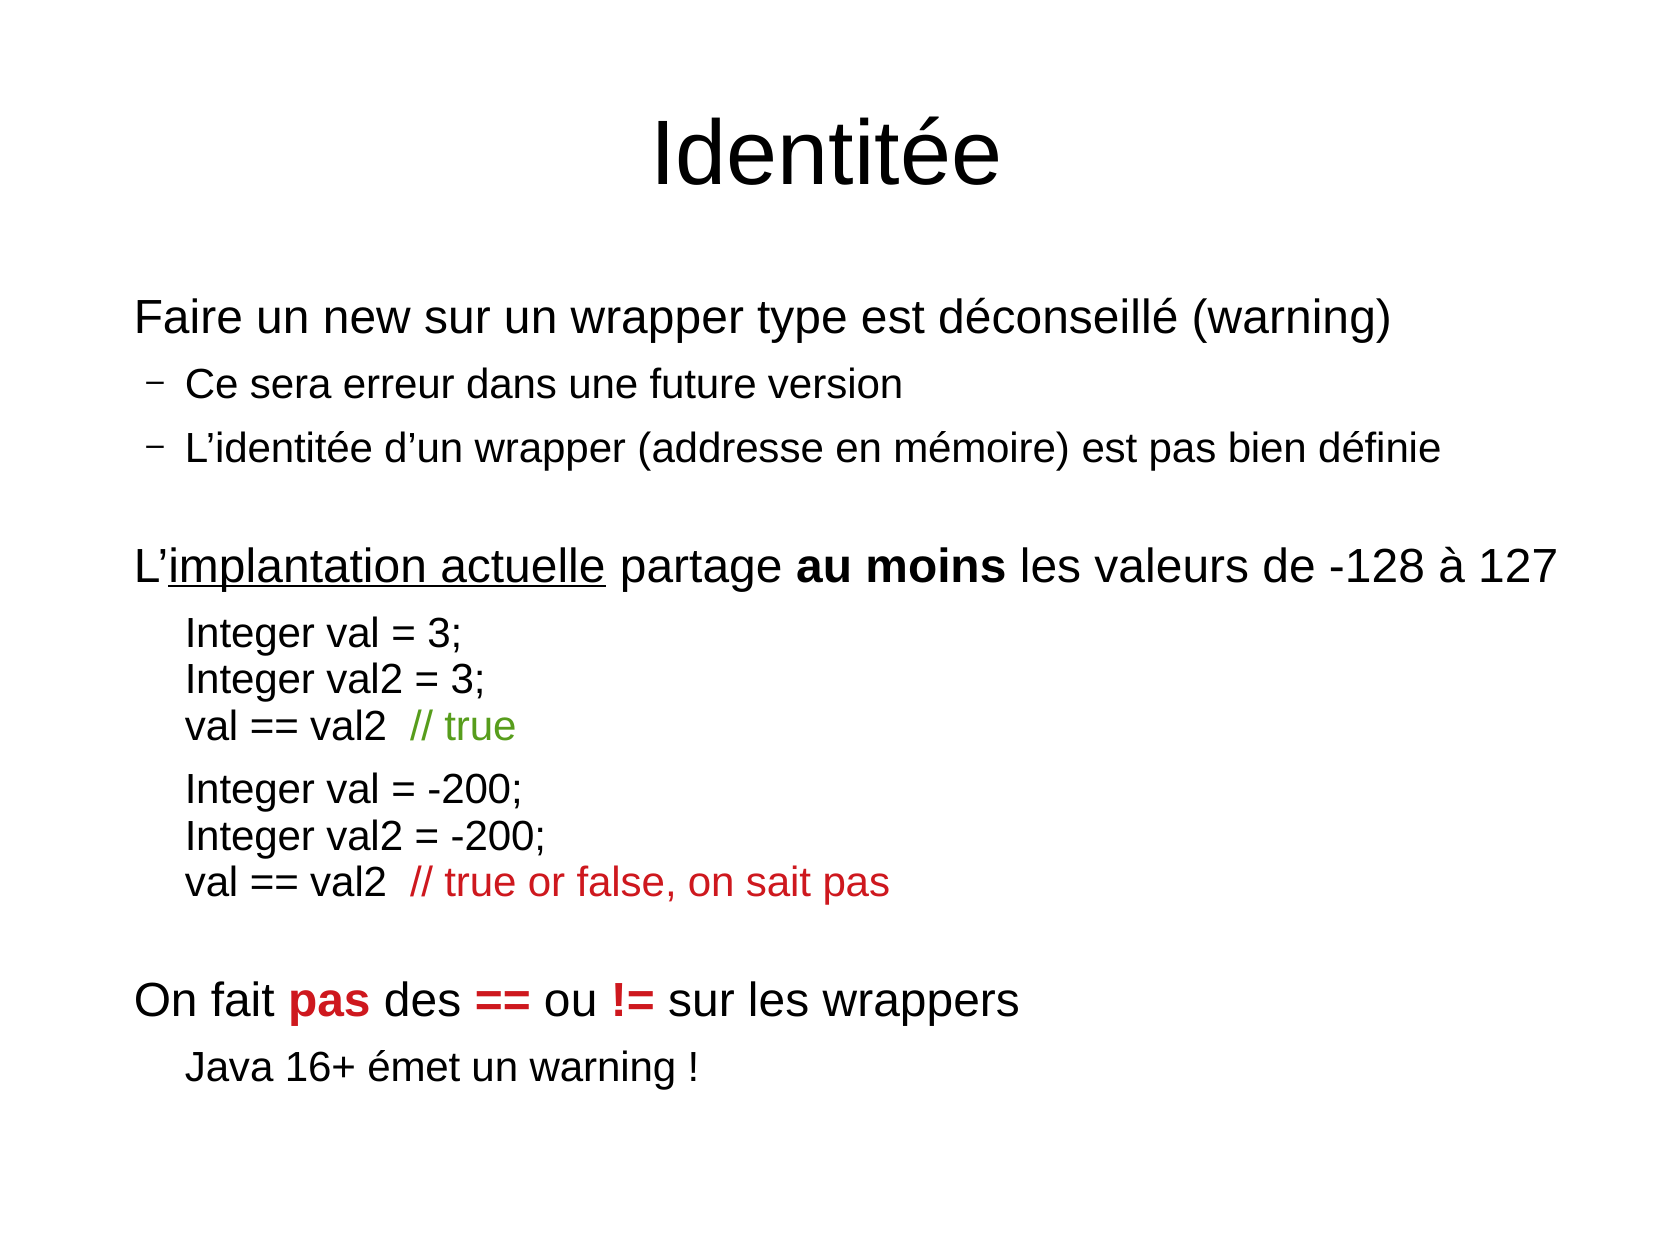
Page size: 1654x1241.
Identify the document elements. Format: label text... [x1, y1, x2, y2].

title Identitée [82, 49, 1571, 257]
list Faire un new sur un wrapper type est déconseillé (warning) Ce sera erreur dans une future version L’identitée d’un wrapper (addresse en mémoire) est pas bien définie L’implantation actuelle partage au moins les valeurs de -128 à 127 Integer val = 3; Integer val2 = 3; val == val2 // true Integer val = -200; Integer val2 = -200; val == val2 // true or false, on sait pas On fait pas des == ou != sur les wrappers Java 16+ émet un warning ! [82, 290, 1571, 1156]
